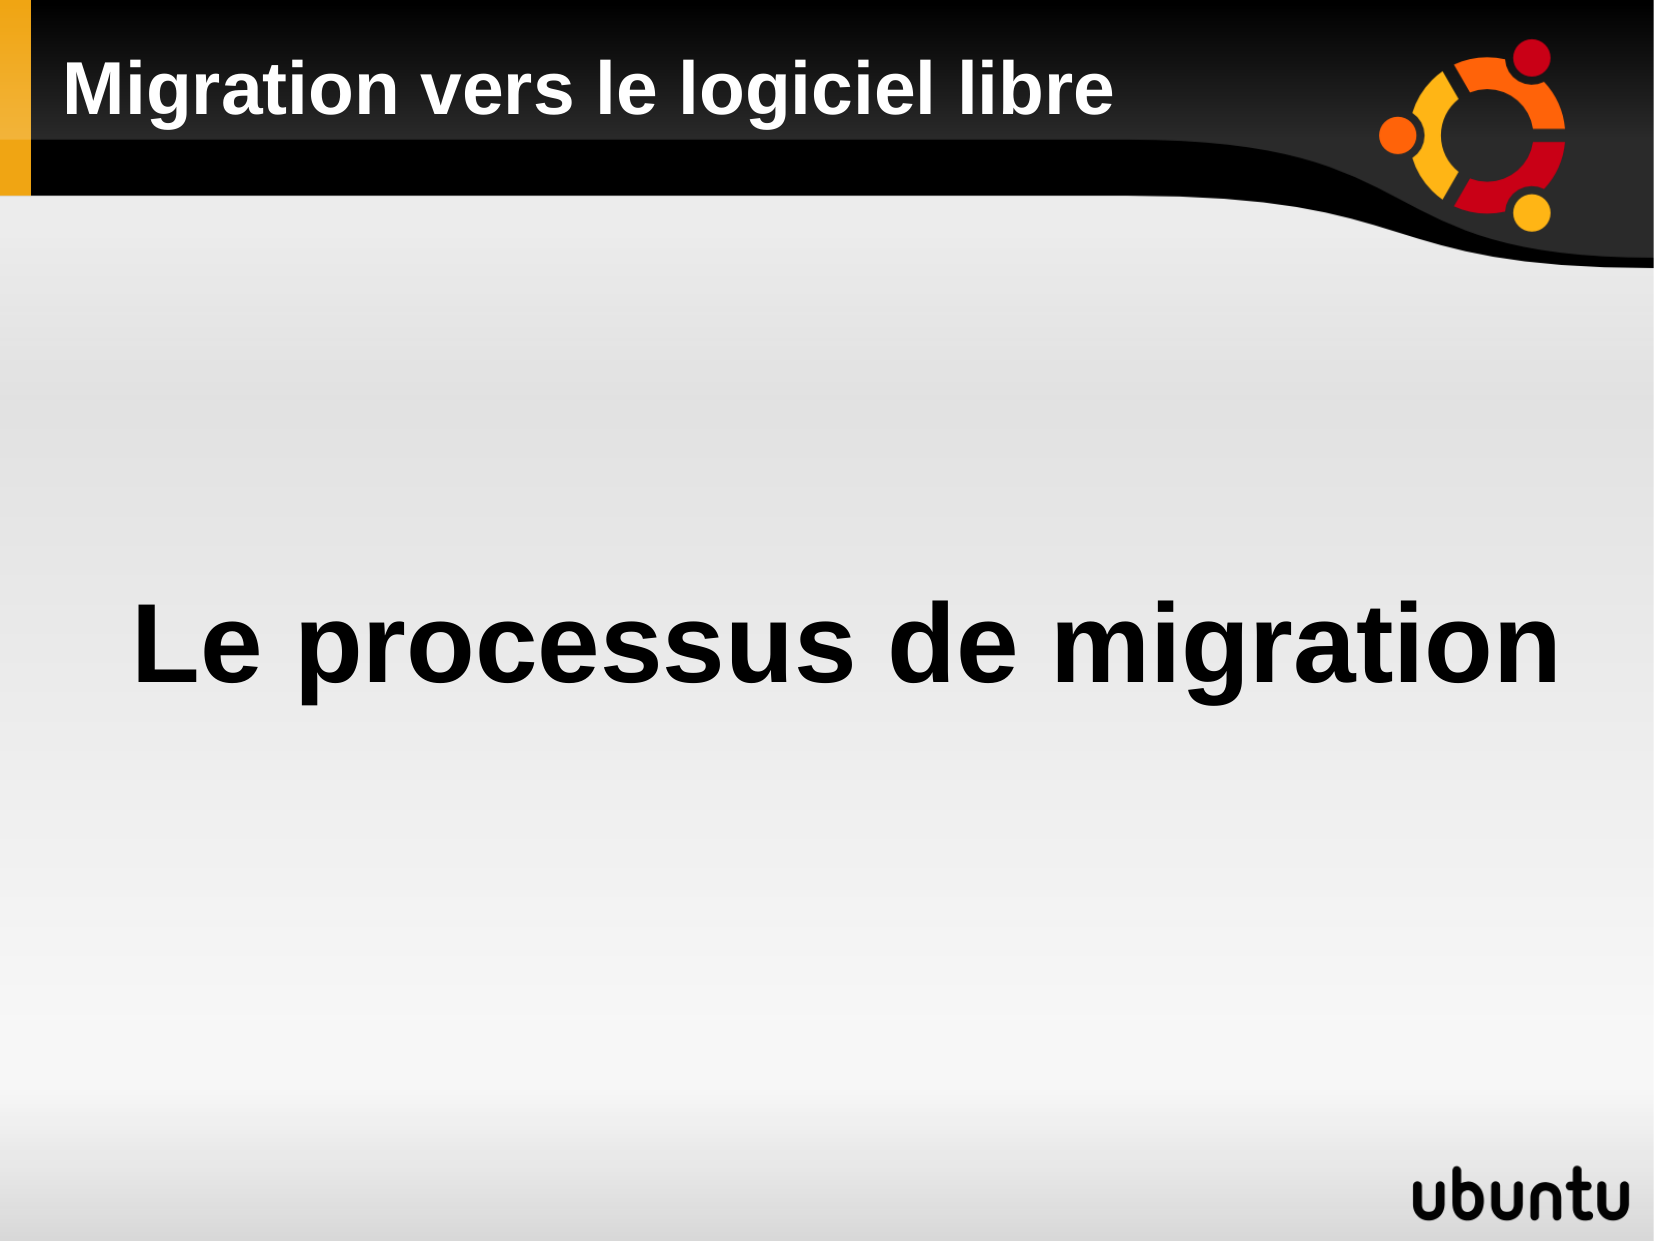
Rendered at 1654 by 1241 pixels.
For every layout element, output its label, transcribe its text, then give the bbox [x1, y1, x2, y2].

text_box Le processus de migration [100, 430, 1595, 857]
text_box Migration vers le logiciel libre [48, 39, 1132, 152]
picture [0, 0, 1654, 1241]
